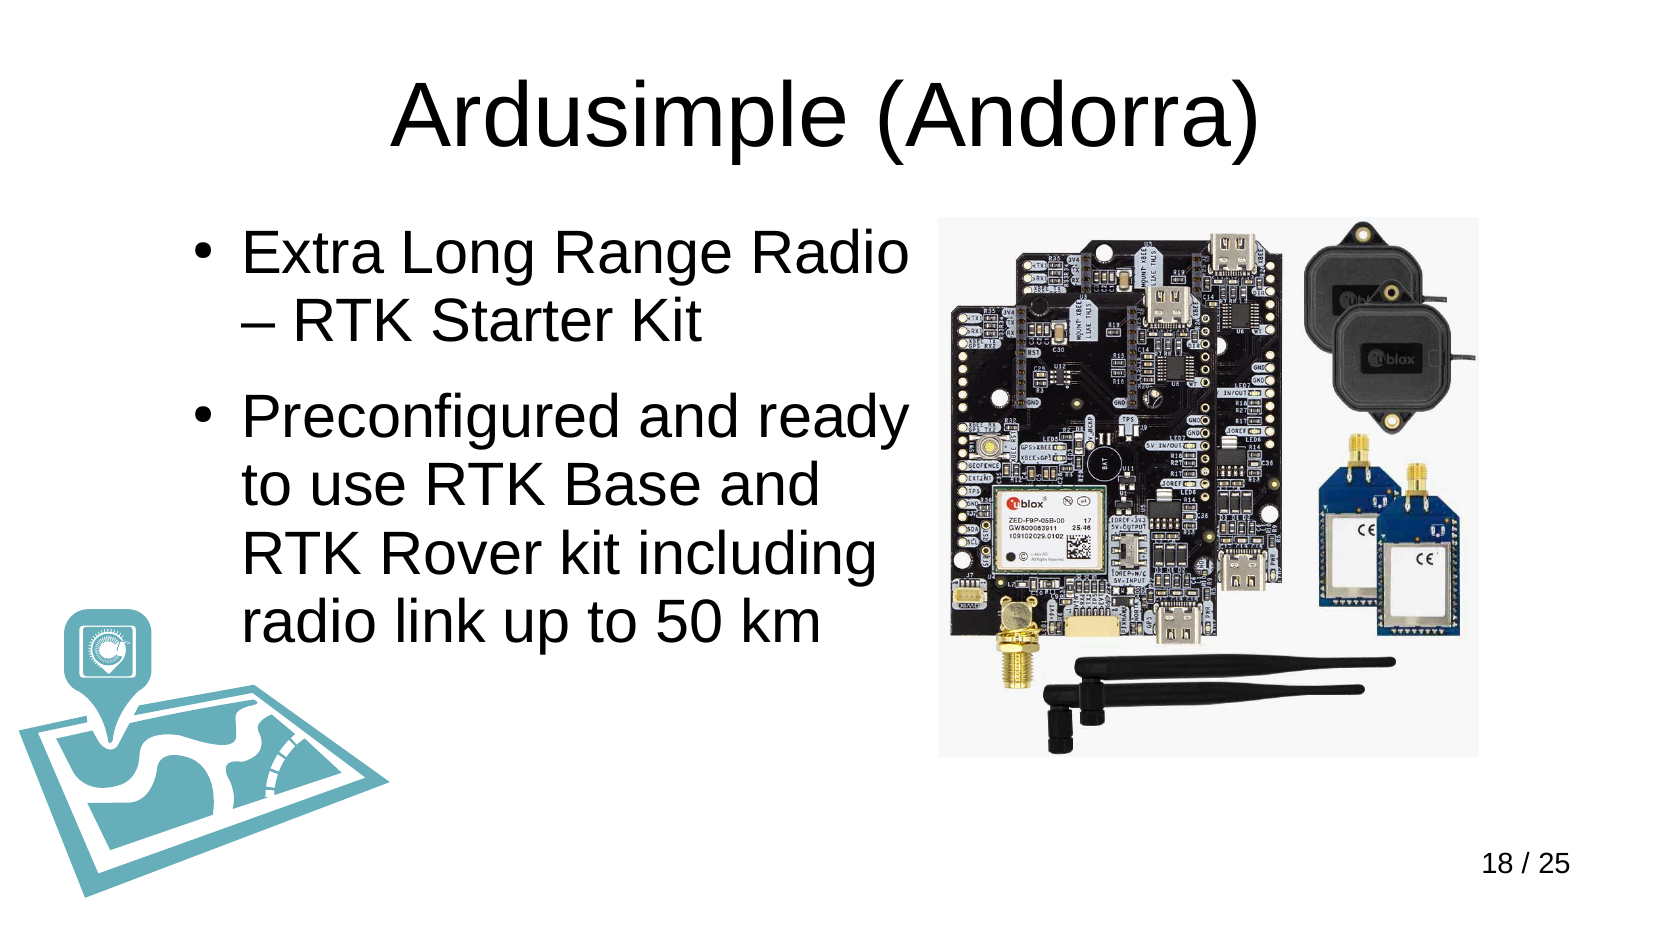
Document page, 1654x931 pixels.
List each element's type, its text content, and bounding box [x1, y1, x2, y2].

picture [938, 217, 1479, 758]
list Extra Long Range Radio – RTK Starter Kit Preconfigured and ready to use RTK Base and RTK Rover kit including radio link up to 50 km [176, 217, 916, 758]
title Ardusimple (Andorra) [82, 37, 1571, 193]
